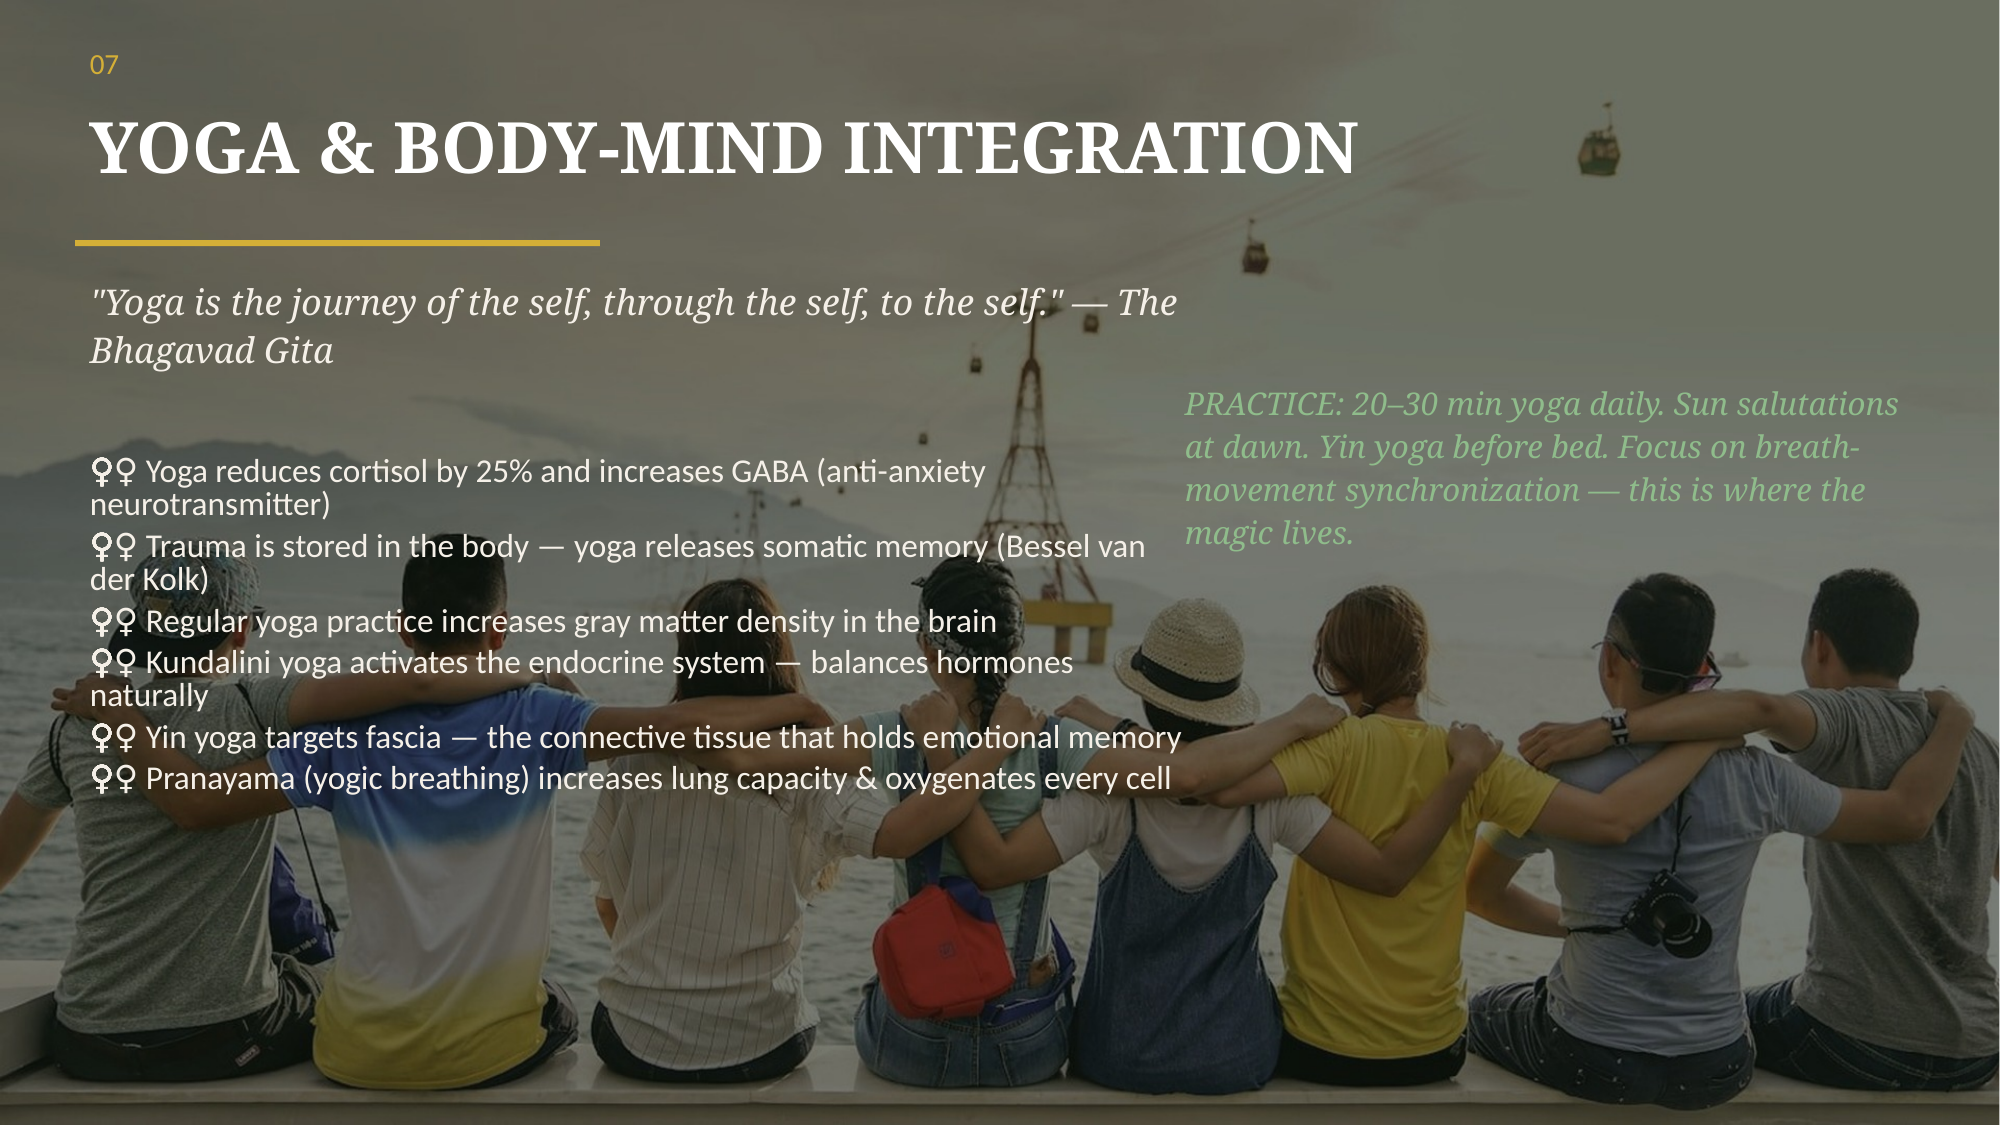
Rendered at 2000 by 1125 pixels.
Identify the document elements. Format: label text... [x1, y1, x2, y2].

picture [0, 0, 2000, 1125]
text_box 07 [75, 45, 301, 90]
text_box PRACTICE: 20–30 min yoga daily. Sun salutations at dawn. Yin yoga before bed. Focus on breath-movement synchronization — this is where the magic lives. [1169, 375, 1920, 751]
text_box "Yoga is the journey of the self, through the self, to the self." — The Bhagavad Gita [75, 270, 1200, 436]
text_box 🧘‍♀️ Yoga reduces cortisol by 25% and increases GABA (anti-anxiety neurotransmitter) 🧘‍♀️ Trauma is stored in the body — yoga releases somatic memory (Bessel van der Kolk) 🧘‍♀️ Regular yoga practice increases gray matter density in the brain 🧘‍♀️ Kundalini yoga activates the endocrine system — balances hormones naturally 🧘‍♀️ Yin yoga targets fascia — the connective tissue that holds emotional memory 🧘‍♀️ Pranayama (yogic breathing) increases lung capacity & oxygenates every cell [75, 450, 1200, 1020]
text_box YOGA & BODY-MIND INTEGRATION [75, 90, 1650, 226]
text_box [75, 240, 600, 247]
